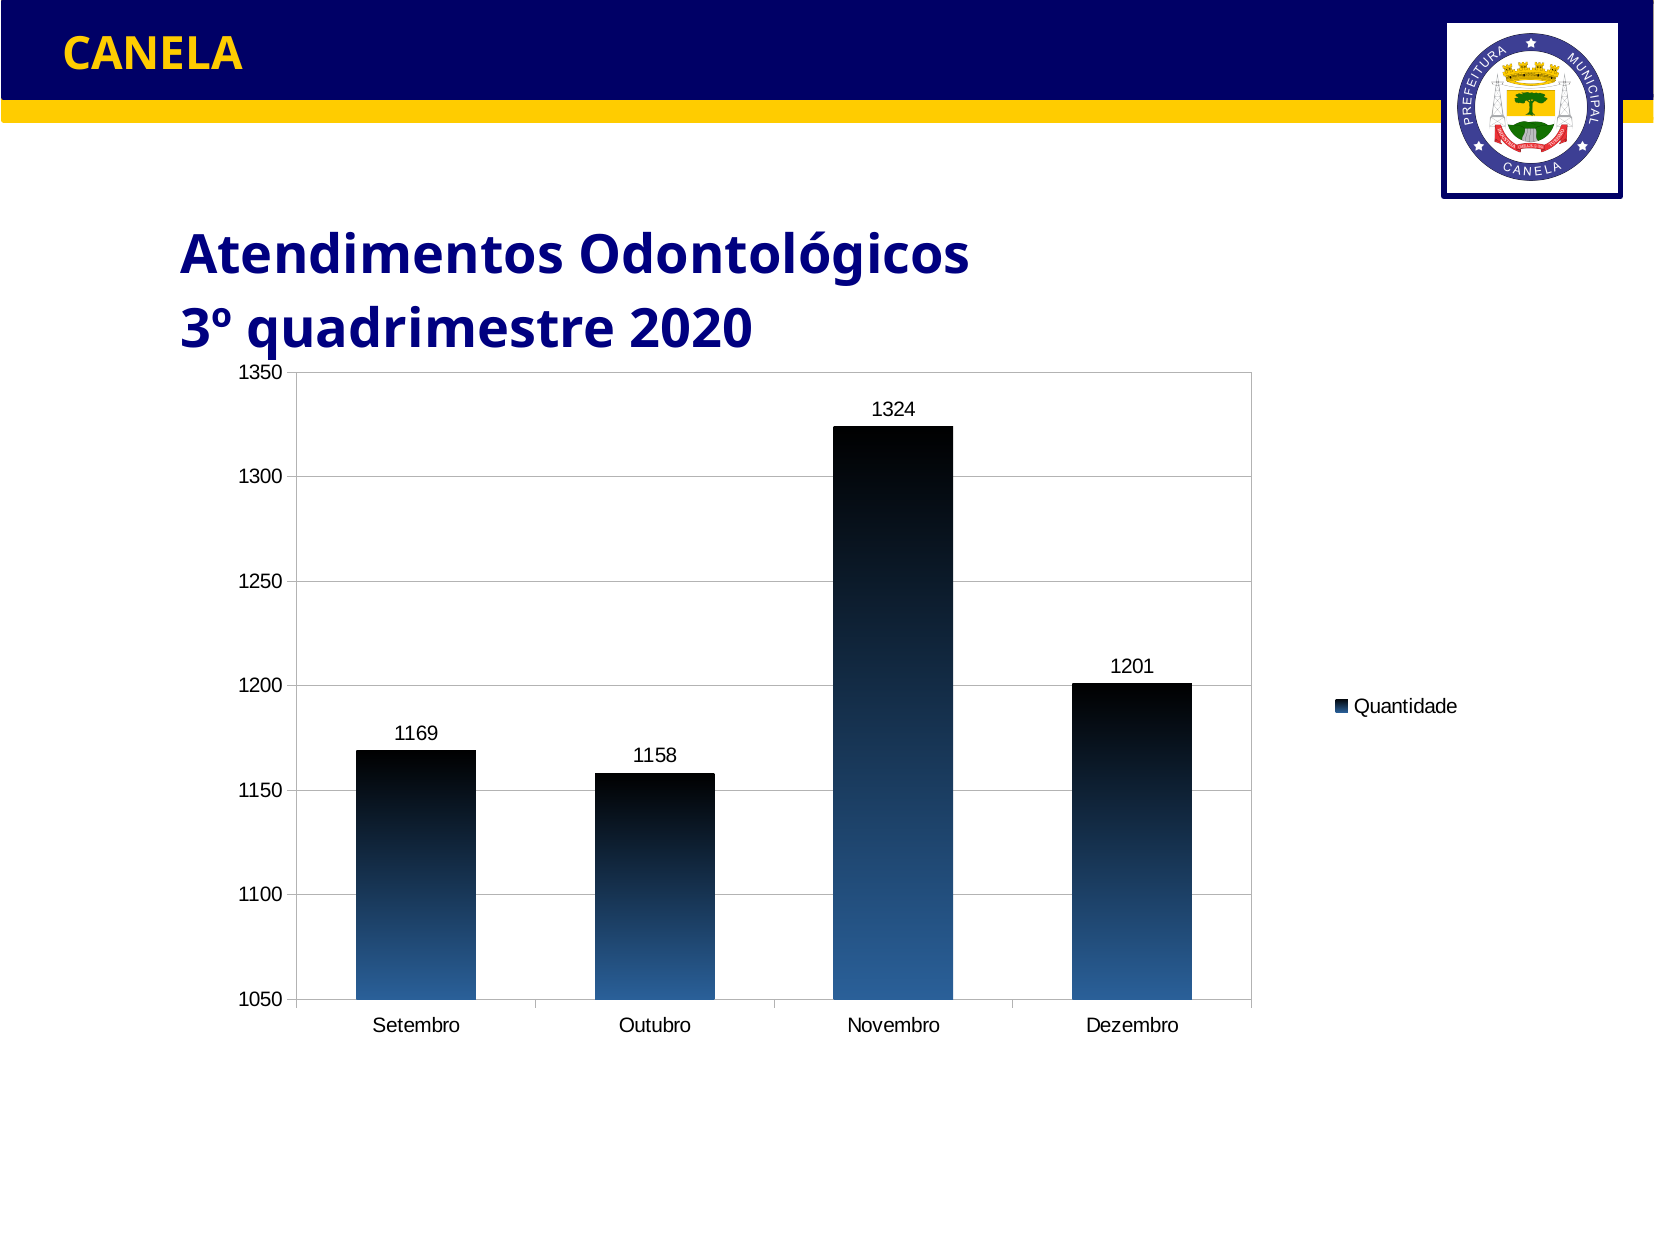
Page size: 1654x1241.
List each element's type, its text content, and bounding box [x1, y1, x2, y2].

picture [1457, 33, 1605, 181]
text_box CANELA [47, 13, 853, 93]
text_box [3, 0, 1654, 197]
chart [188, 344, 1477, 1069]
text_box Atendimentos Odontológicos 3º quadrimestre 2020 [165, 208, 1441, 344]
